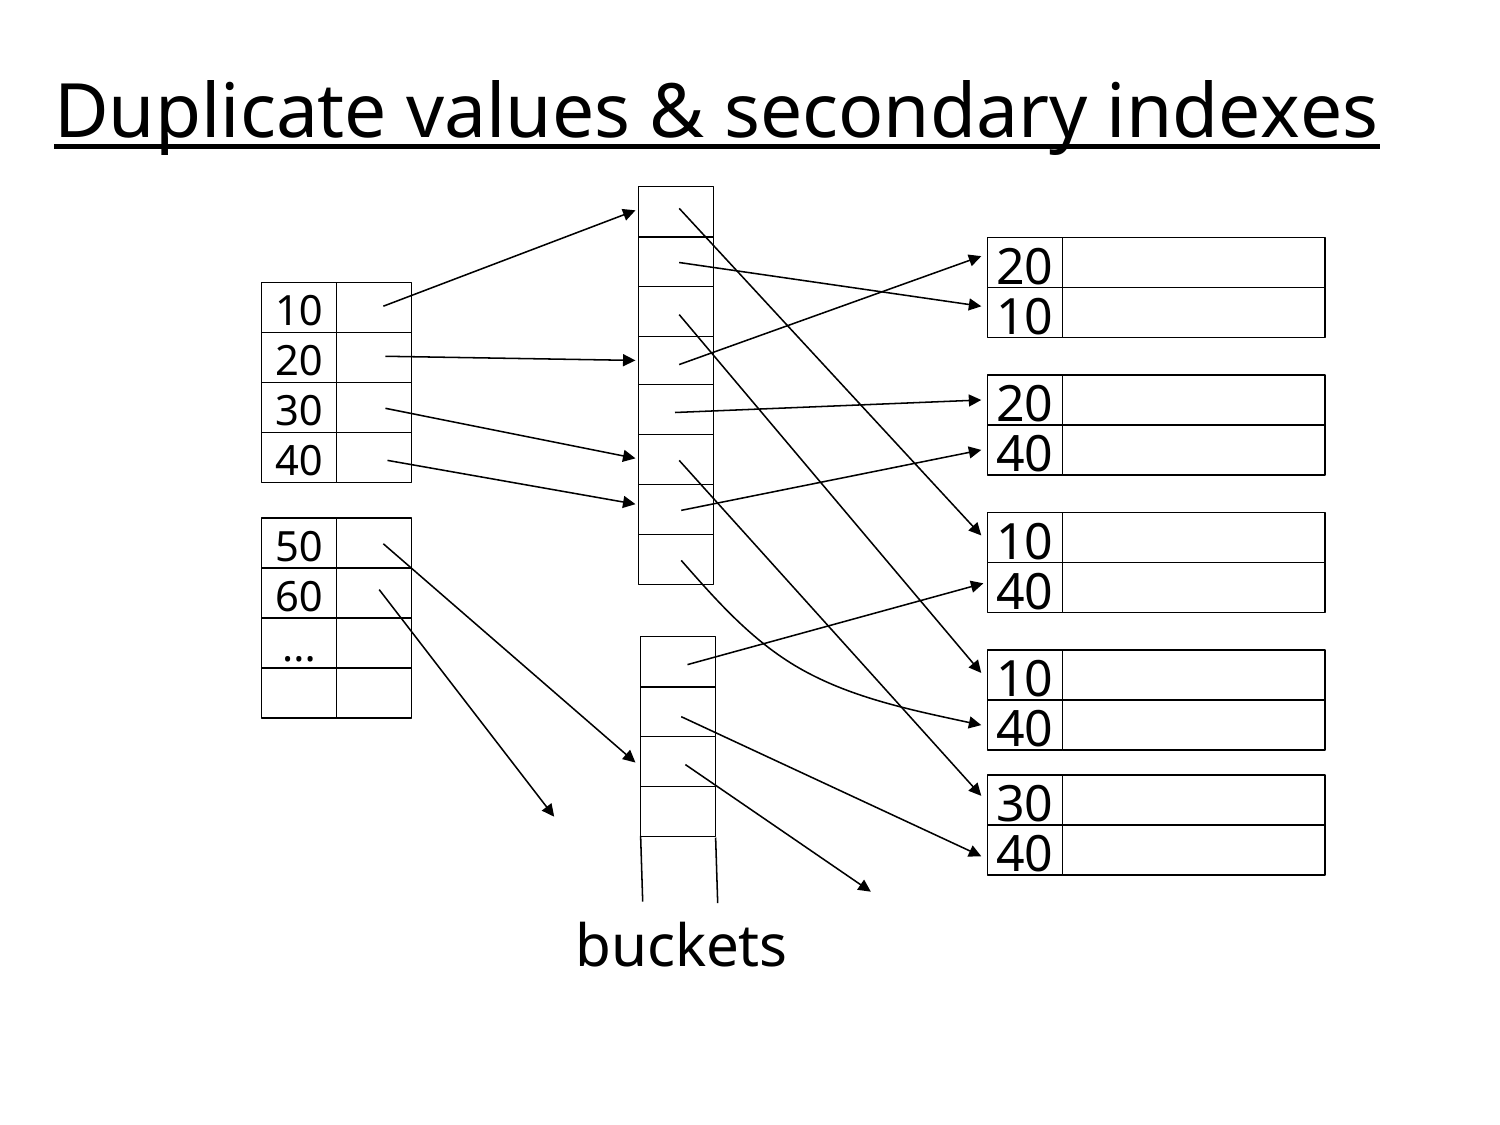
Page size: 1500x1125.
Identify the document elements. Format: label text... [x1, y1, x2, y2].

text_box 40 [987, 826, 1062, 876]
text_box 20 [261, 332, 337, 382]
text_box 40 [987, 563, 1062, 613]
text_box buckets [567, 898, 796, 985]
text_box [1062, 650, 1326, 751]
text_box 10 [987, 512, 1062, 563]
title Duplicate values & secondary indexes [39, 31, 1500, 180]
text_box [640, 636, 716, 837]
text_box 20 [987, 237, 1062, 288]
text_box [1062, 375, 1326, 475]
text_box 60 [261, 567, 337, 617]
text_box 50 [261, 517, 336, 567]
text_box 10 [987, 650, 1062, 701]
text_box [261, 517, 412, 718]
text_box [1062, 512, 1326, 613]
text_box 30 [987, 774, 1062, 826]
text_box 40 [987, 426, 1062, 475]
text_box 10 [261, 282, 336, 332]
text_box ... [261, 617, 336, 667]
text_box [1062, 774, 1326, 876]
text_box 20 [987, 375, 1062, 426]
text_box 10 [987, 288, 1062, 338]
text_box [336, 282, 412, 483]
text_box [638, 186, 714, 585]
text_box 40 [987, 701, 1062, 751]
text_box 30 [261, 382, 336, 432]
text_box 40 [261, 432, 337, 483]
text_box [1062, 237, 1326, 338]
